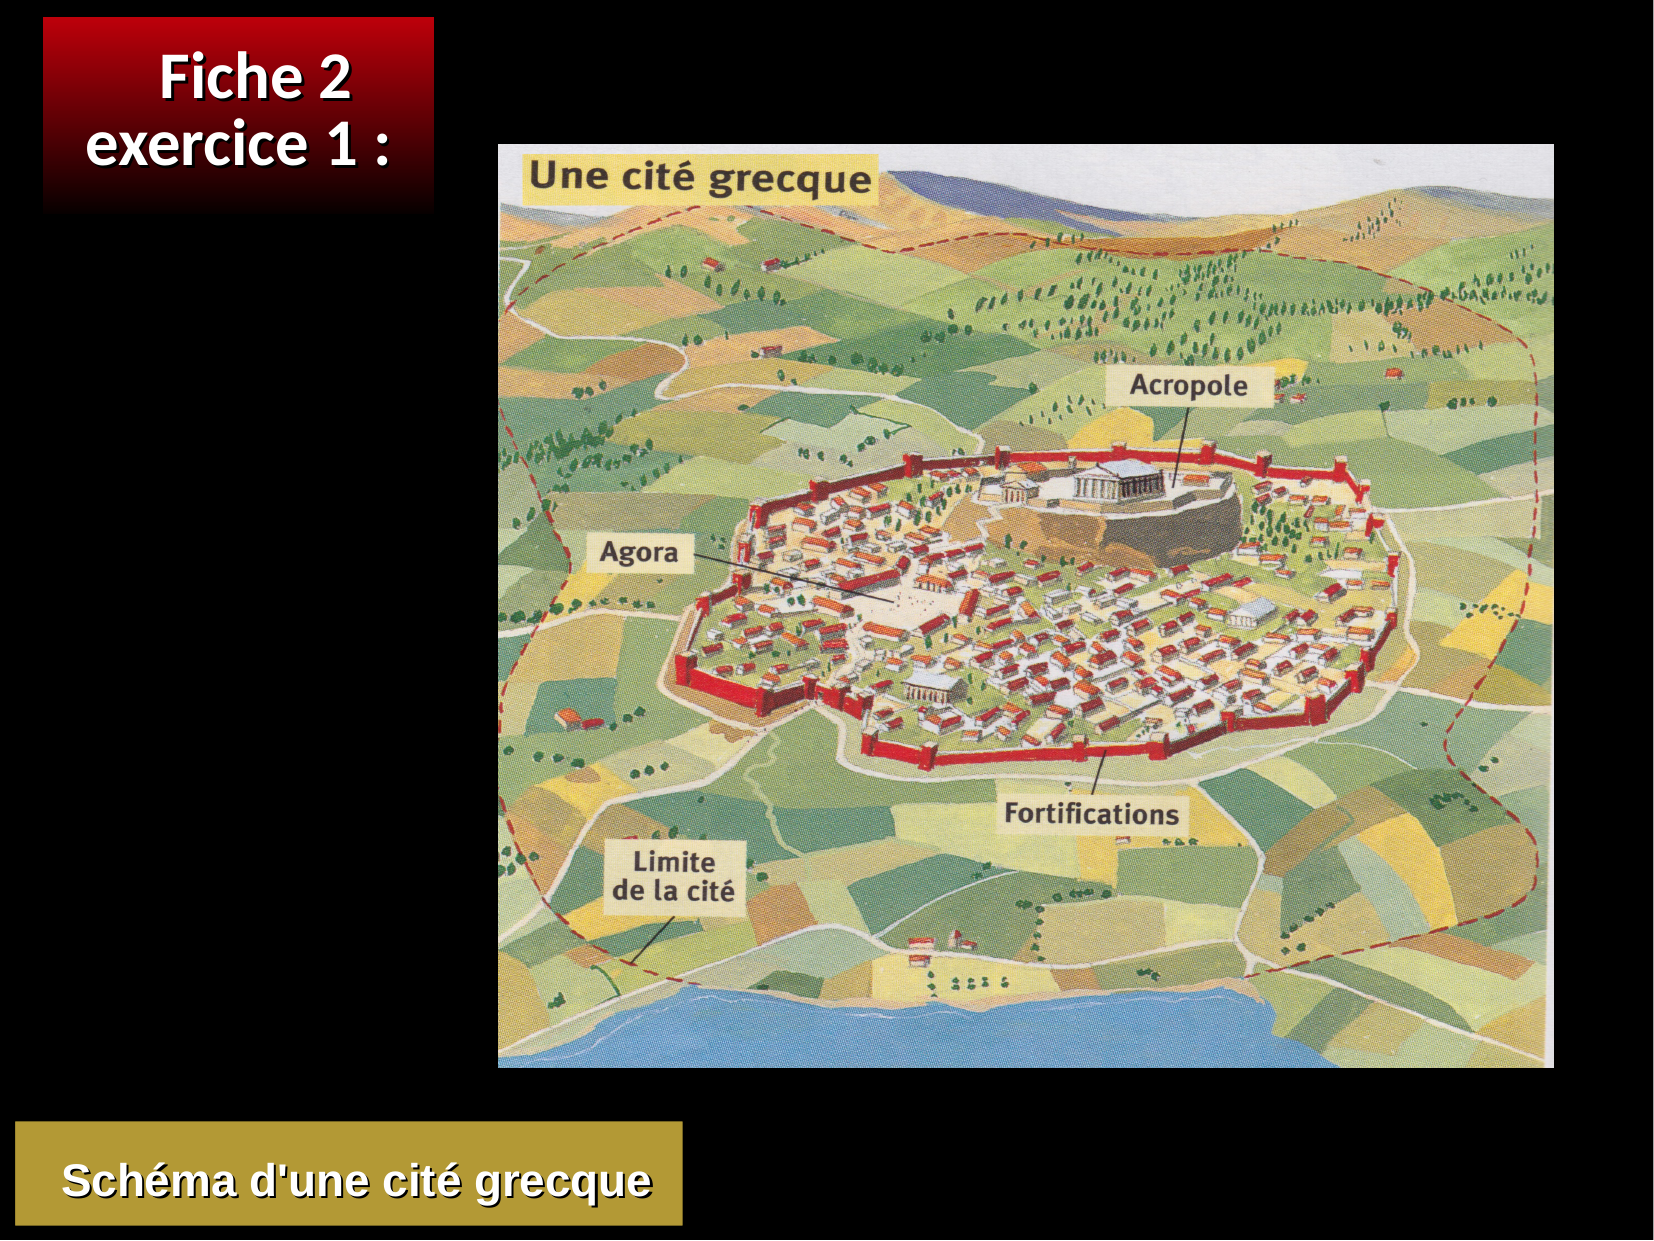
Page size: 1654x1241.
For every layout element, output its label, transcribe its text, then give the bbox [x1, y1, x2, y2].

text_box Schéma d'une cité grecque [9, 1115, 689, 1232]
text_box Fiche 2 exercice 1 : [37, 10, 441, 221]
picture [498, 144, 1554, 1068]
